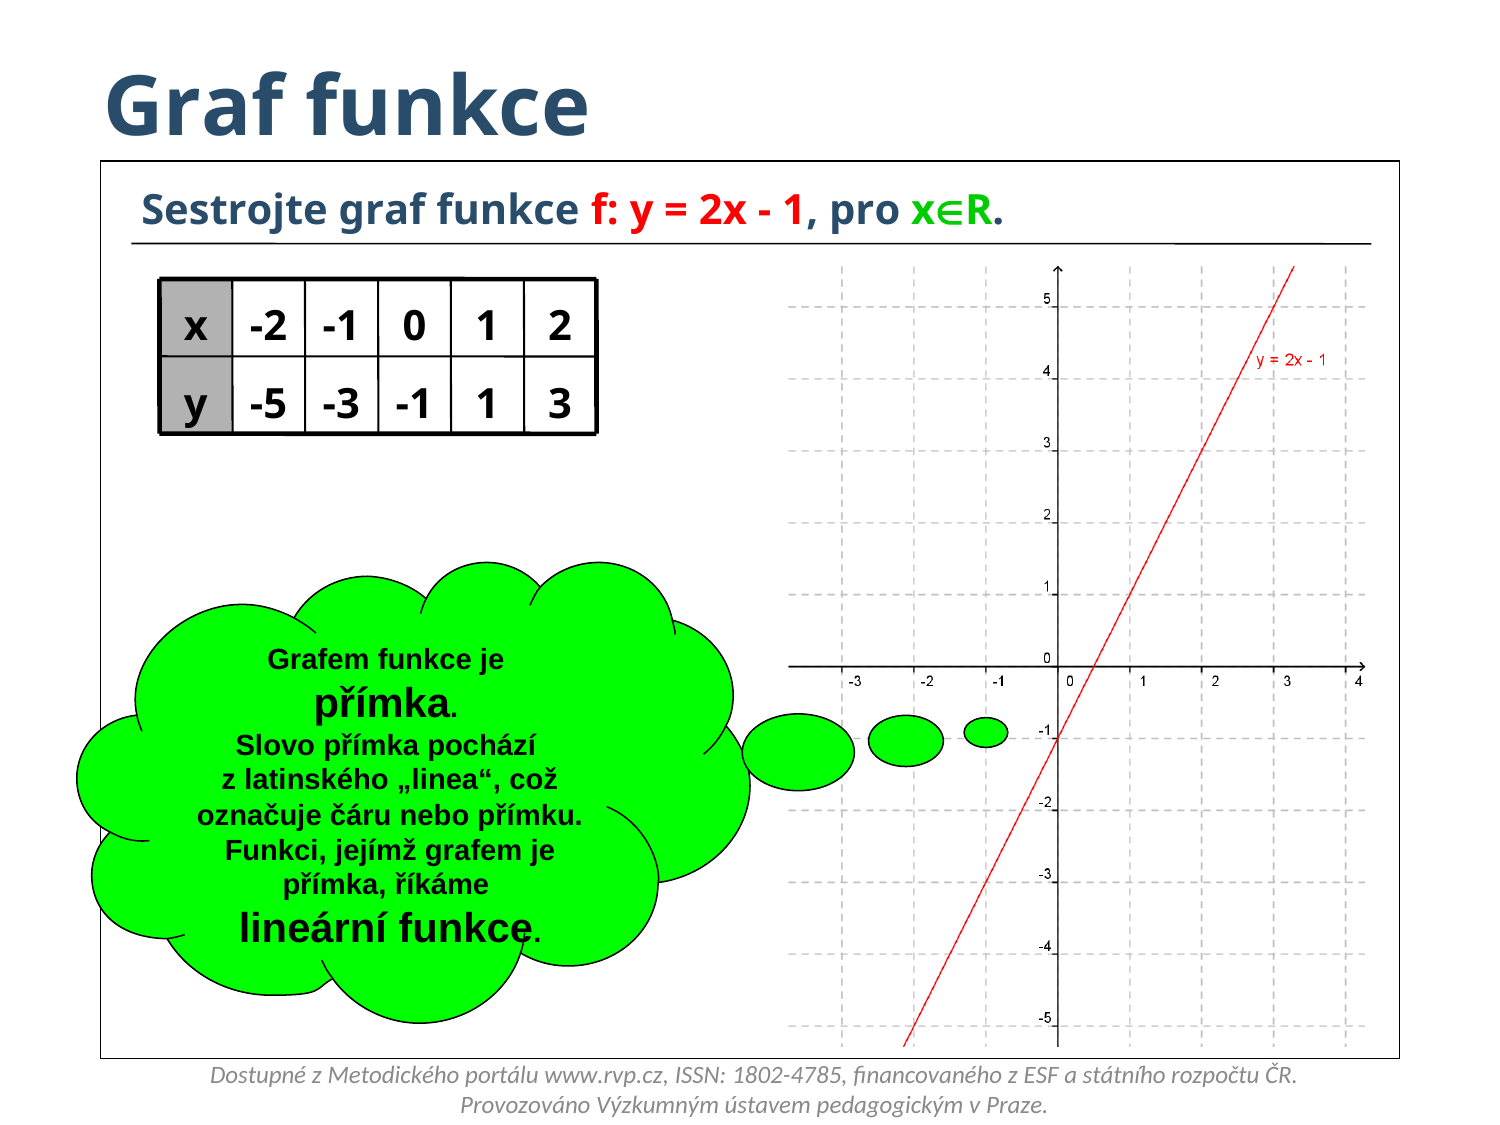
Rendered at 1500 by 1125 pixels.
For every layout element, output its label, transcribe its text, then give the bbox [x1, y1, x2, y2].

text_box -3 [307, 358, 377, 431]
text_box Grafem funkce je přímka. Slovo přímka pochází z latinského „linea“, což označuje čáru nebo přímku. Funkci, jejímž grafem je přímka, říkáme lineární funkce. [868, 715, 944, 767]
text_box -1 [380, 358, 450, 431]
text_box [100, 827, 109, 843]
text_box Grafem funkce je přímka. Slovo přímka pochází z latinského „linea“, což označuje čáru nebo přímku. Funkci, jejímž grafem je přímka, říkáme lineární funkce. [76, 562, 855, 1024]
text_box y [162, 358, 231, 431]
text_box 3 [526, 358, 594, 431]
text_box 2 [525, 282, 594, 355]
picture [788, 266, 1365, 1047]
text_box -2 [234, 282, 304, 355]
text_box x [162, 282, 231, 355]
text_box Sestrojte graf funkce f: y = 2x - 1, pro xR. [126, 160, 1367, 256]
title Graf funkce [88, 39, 1414, 190]
text_box [100, 190, 1400, 1059]
text_box -5 [234, 358, 304, 431]
text_box 1 [452, 358, 523, 431]
text_box 0 [380, 282, 449, 355]
text_box 1 [452, 282, 523, 355]
text_box -1 [307, 282, 377, 355]
